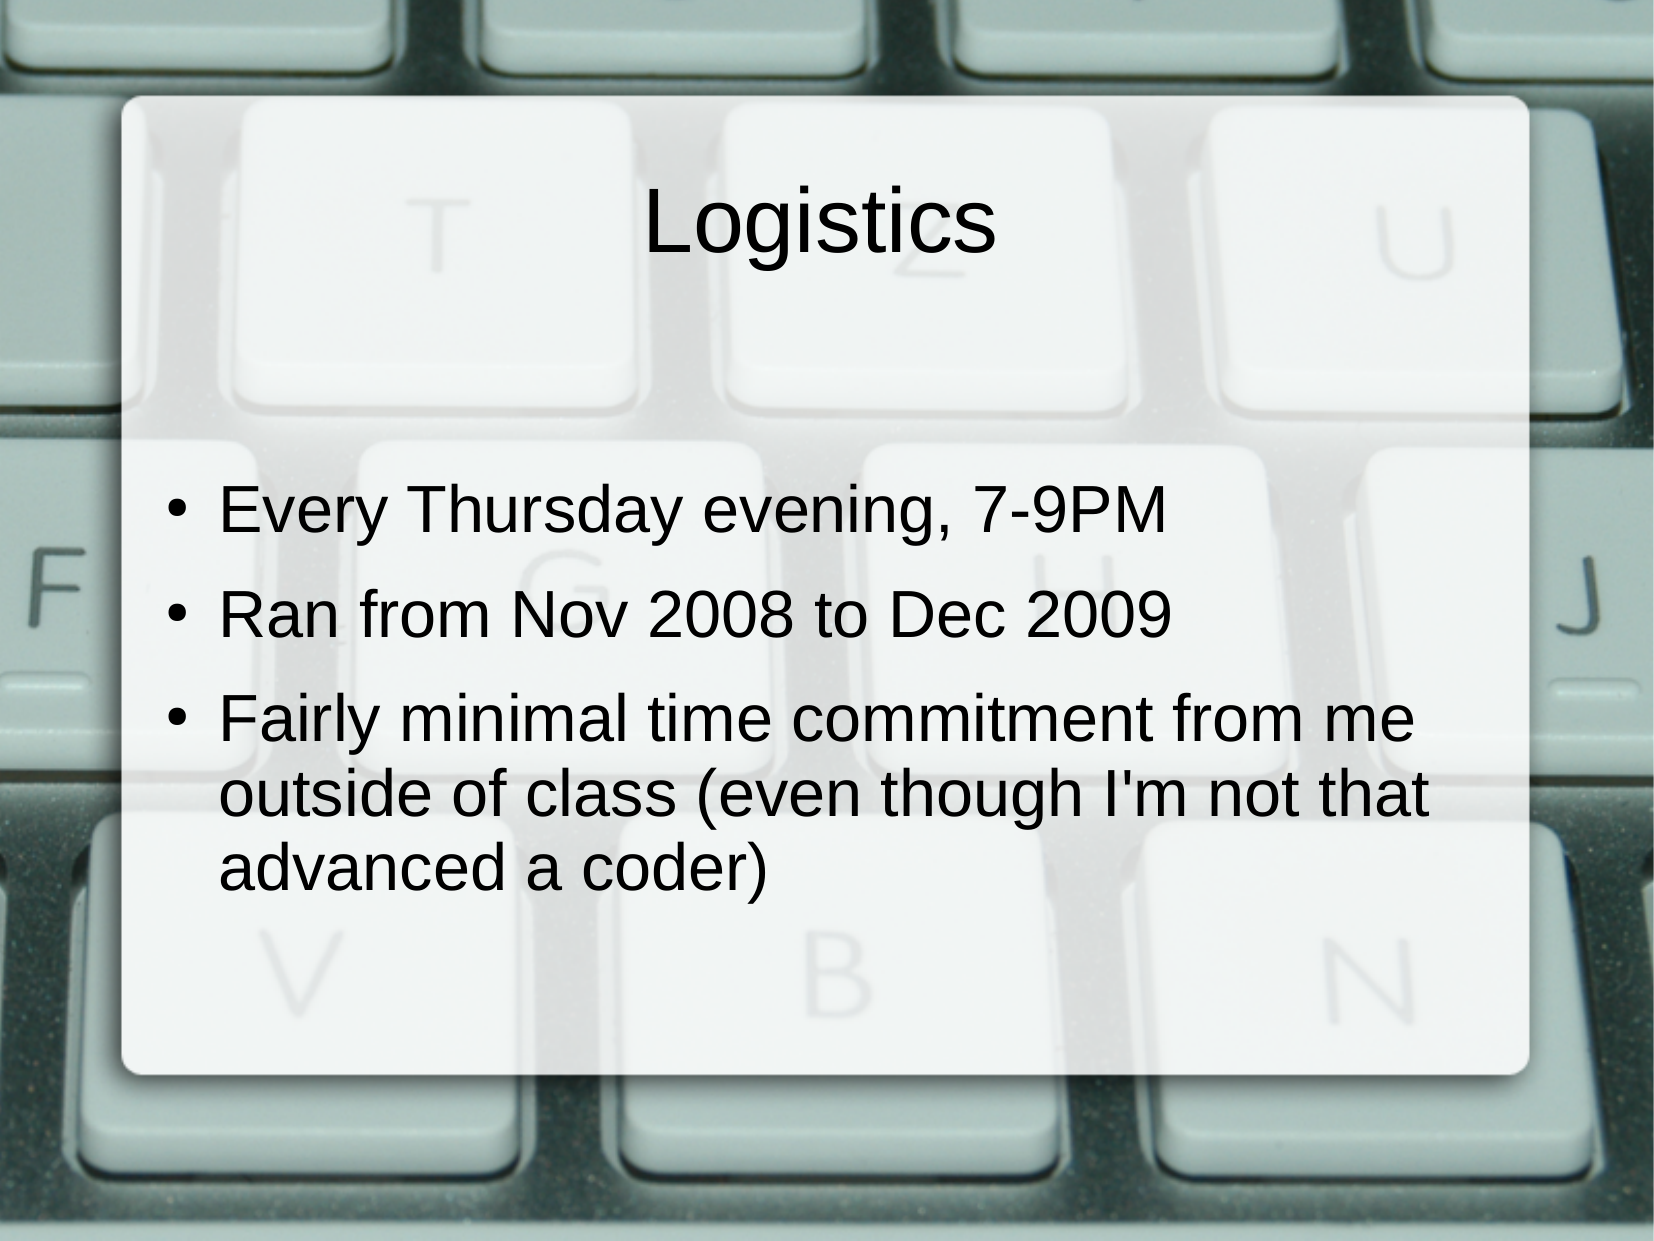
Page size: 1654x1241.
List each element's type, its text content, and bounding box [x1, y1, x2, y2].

title Logistics [135, 125, 1506, 318]
picture [0, 0, 1654, 1241]
list Every Thursday evening, 7-9PM Ran from Nov 2008 to Dec 2009 Fairly minimal time commitment from me outside of class (even though I'm not that advanced a coder) [147, 472, 1506, 1241]
